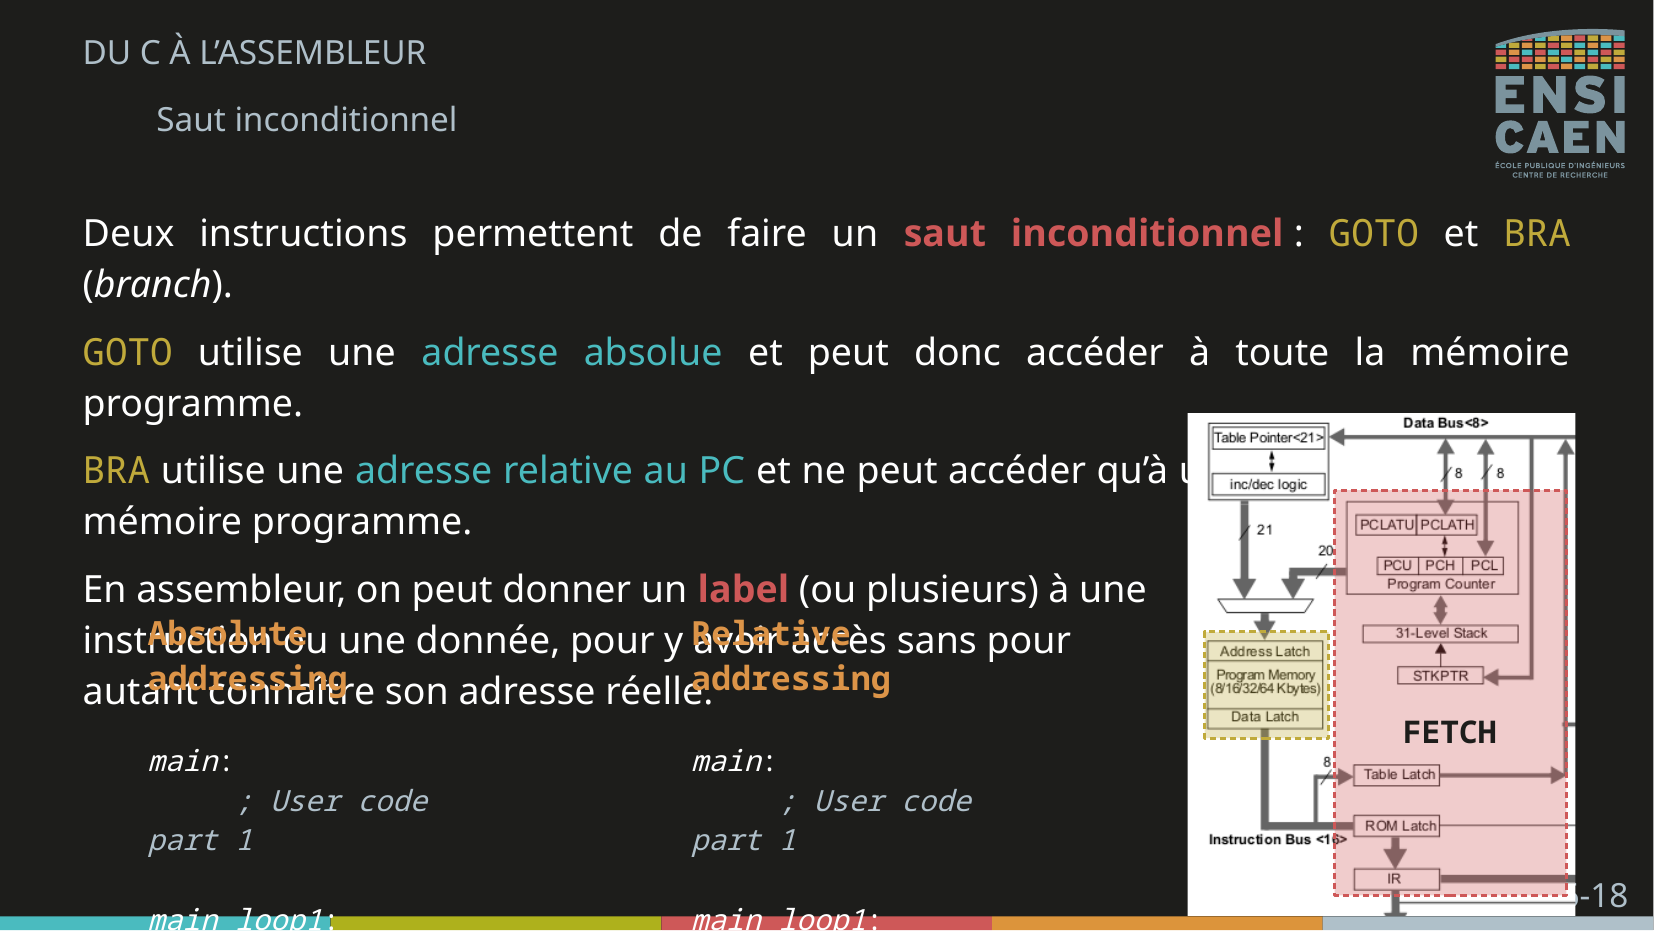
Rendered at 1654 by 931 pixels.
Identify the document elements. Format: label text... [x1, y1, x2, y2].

text_box [1334, 490, 1567, 896]
text_box Relative addressing main: ; User code part 1 main_loop1: ; User code part 2 BRA main_loop1 [676, 602, 1061, 869]
list Deux instructions permettent de faire un saut inconditionnel : GOTO et BRA (branch). GOTO utilise une adresse absolue et peut donc accéder à toute la mémoire programme. BRA utilise une adresse relative au PC et ne peut accéder qu’à une petite partie de la mémoire programme. En assembleur, on peut donner un label (ou plusieurs) à une instruction ou une donnée, pour y avoir accès sans pour autant connaître son adresse réelle. [82, 206, 1571, 916]
text_box [1204, 631, 1329, 739]
text_box Absolute addressing main: ; User code part 1 main_loop1: ; User code part 2 GOTO main_loop1 [132, 602, 517, 869]
text_box FETCH [1334, 702, 1565, 749]
title DU C À L’ASSEMBLEUR Saut inconditionnel [82, 0, 1467, 148]
picture [1187, 413, 1576, 916]
